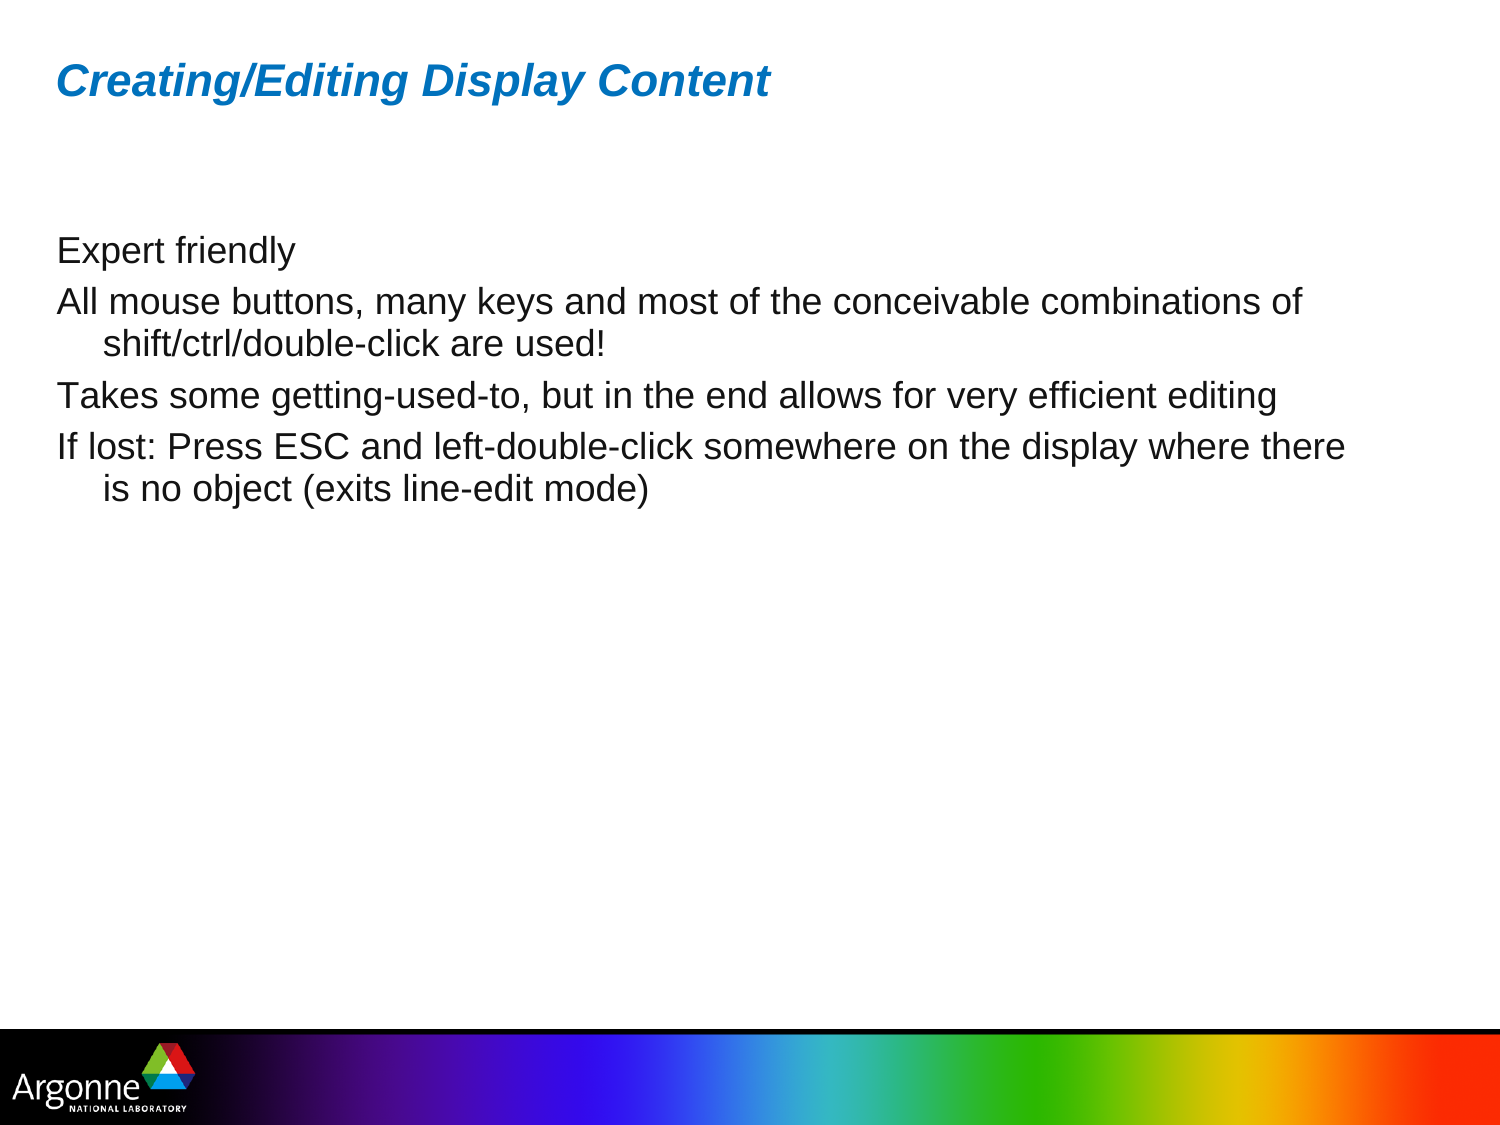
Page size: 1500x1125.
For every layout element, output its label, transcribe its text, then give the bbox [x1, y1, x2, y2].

title Creating/Editing Display Content [55, 48, 1361, 118]
picture [0, 1029, 1500, 1125]
list Expert friendly All mouse buttons, many keys and most of the conceivable combinations of shift/ctrl/double-click are used! Takes some getting-used-to, but in the end allows for very efficient editing If lost: Press ESC and left-double-click somewhere on the display where there is no object (exits line-edit mode) [56, 229, 1359, 725]
